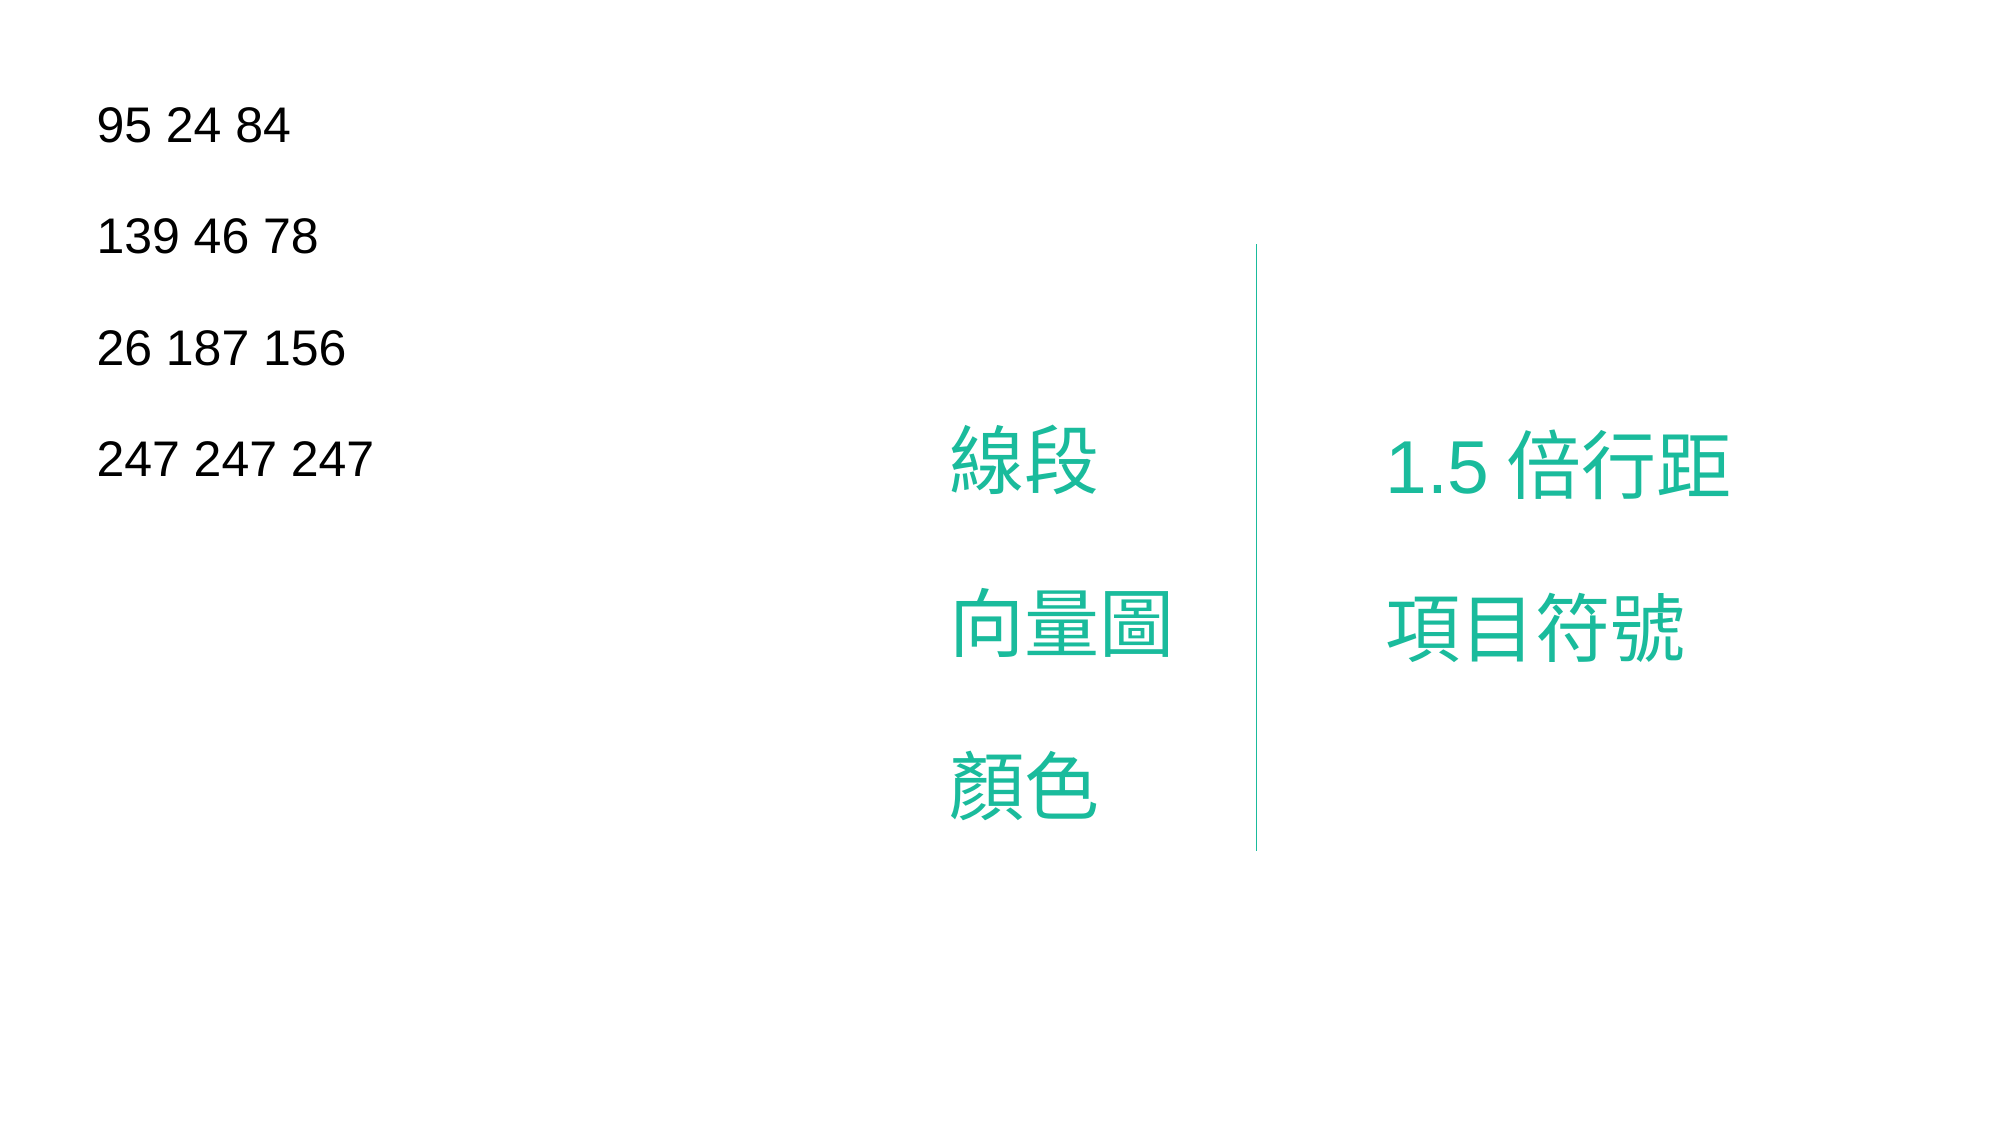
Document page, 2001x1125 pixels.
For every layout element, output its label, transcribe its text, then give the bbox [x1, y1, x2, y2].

text_box 1.5倍行距 項目符號 [1370, 345, 1900, 905]
text_box 線段 向量圖 顏色 [934, 340, 1190, 752]
text_box 95 24 84 139 46 78 26 187 156 247 247 247 [81, 89, 390, 587]
